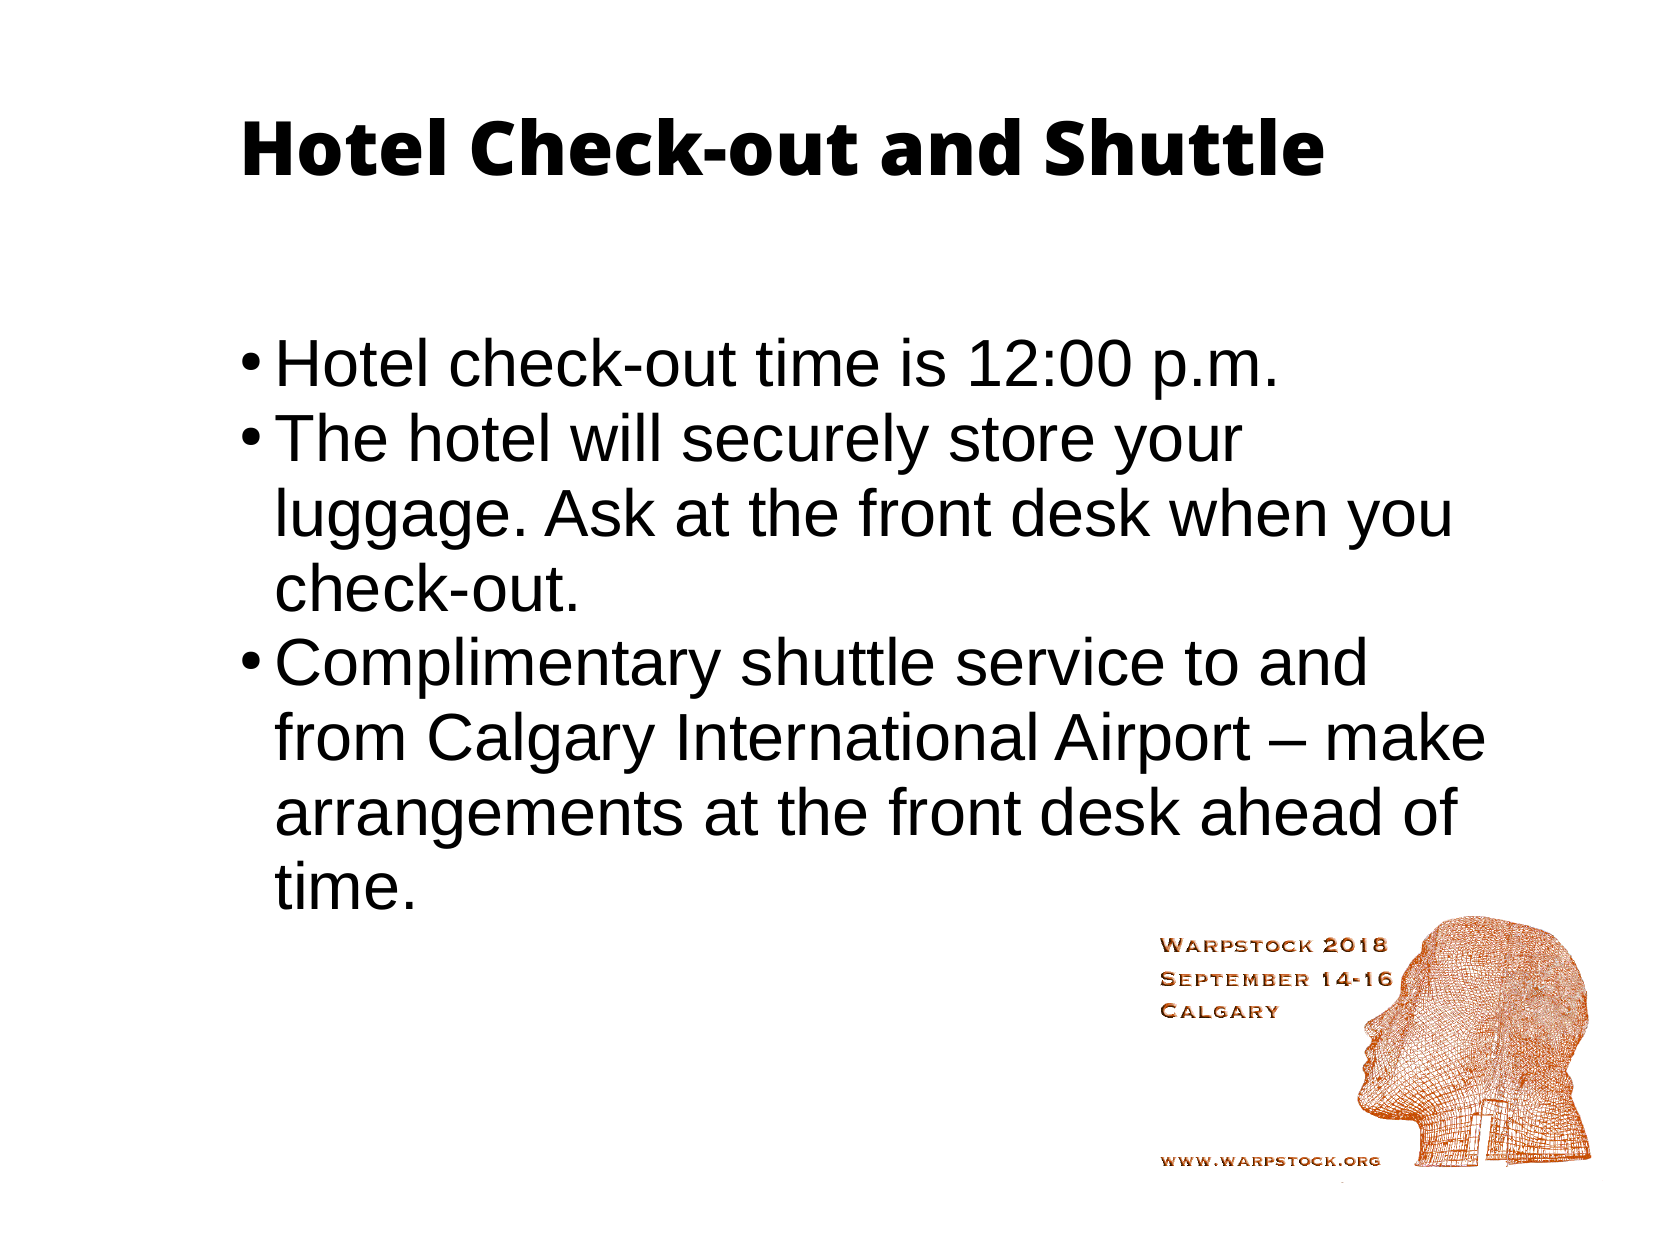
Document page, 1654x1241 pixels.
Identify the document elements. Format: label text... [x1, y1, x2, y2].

picture [1145, 909, 1604, 1183]
text_box Hotel check-out time is 12:00 p.m. The hotel will securely store your luggage. Ask at the front desk when you check-out. Complimentary shuttle service to and from Calgary International Airport – make arrangements at the front desk ahead of time. [224, 318, 1512, 932]
text_box Hotel Check-out and Shuttle [224, 87, 1476, 225]
